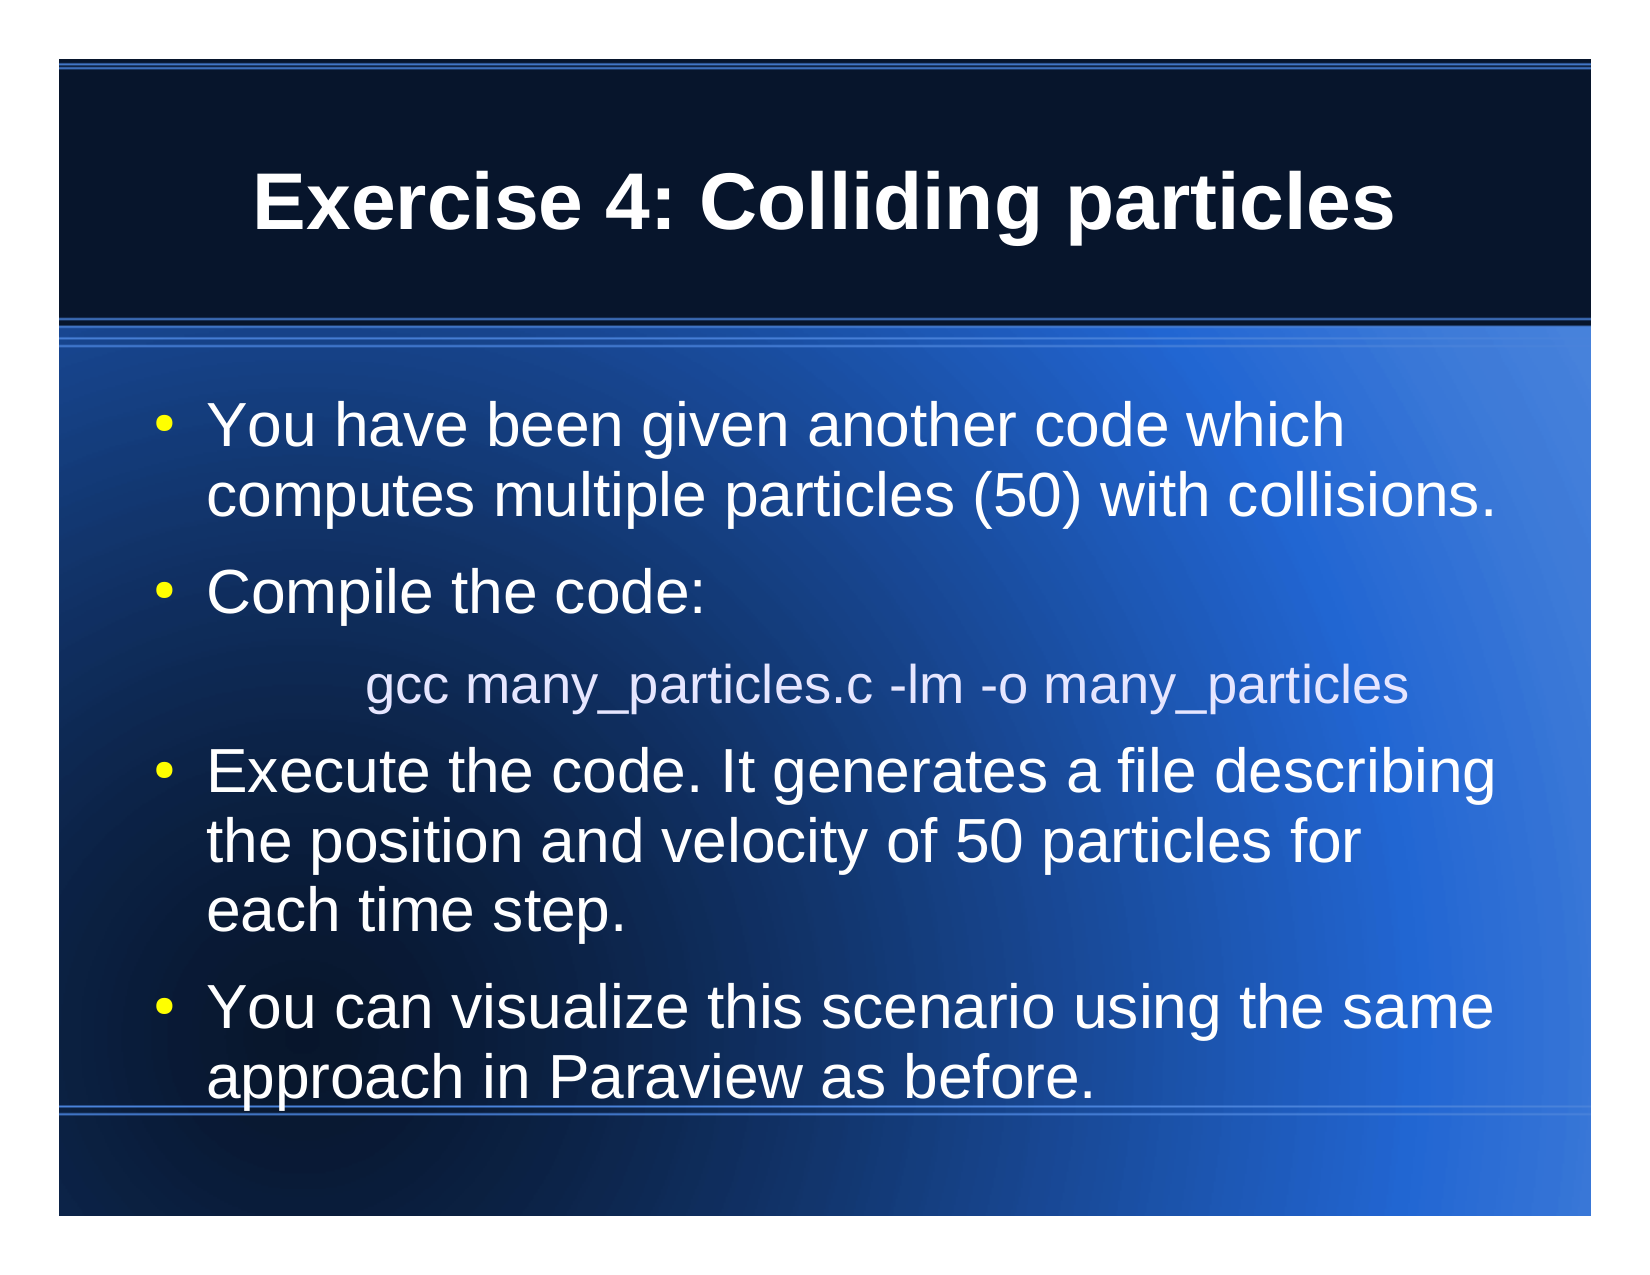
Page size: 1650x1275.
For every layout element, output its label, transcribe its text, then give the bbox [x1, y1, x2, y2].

picture [59, 59, 1591, 1216]
list You have been given another code which computes multiple particles (50) with collisions. Compile the code: gcc many_particles.c -lm -o many_particles Execute the code. It generates a file describing the position and velocity of 50 particles for each time step. You can visualize this scenario using the same approach in Paraview as before. [135, 390, 1515, 1154]
title Exercise 4: Colliding particles [135, 105, 1515, 299]
